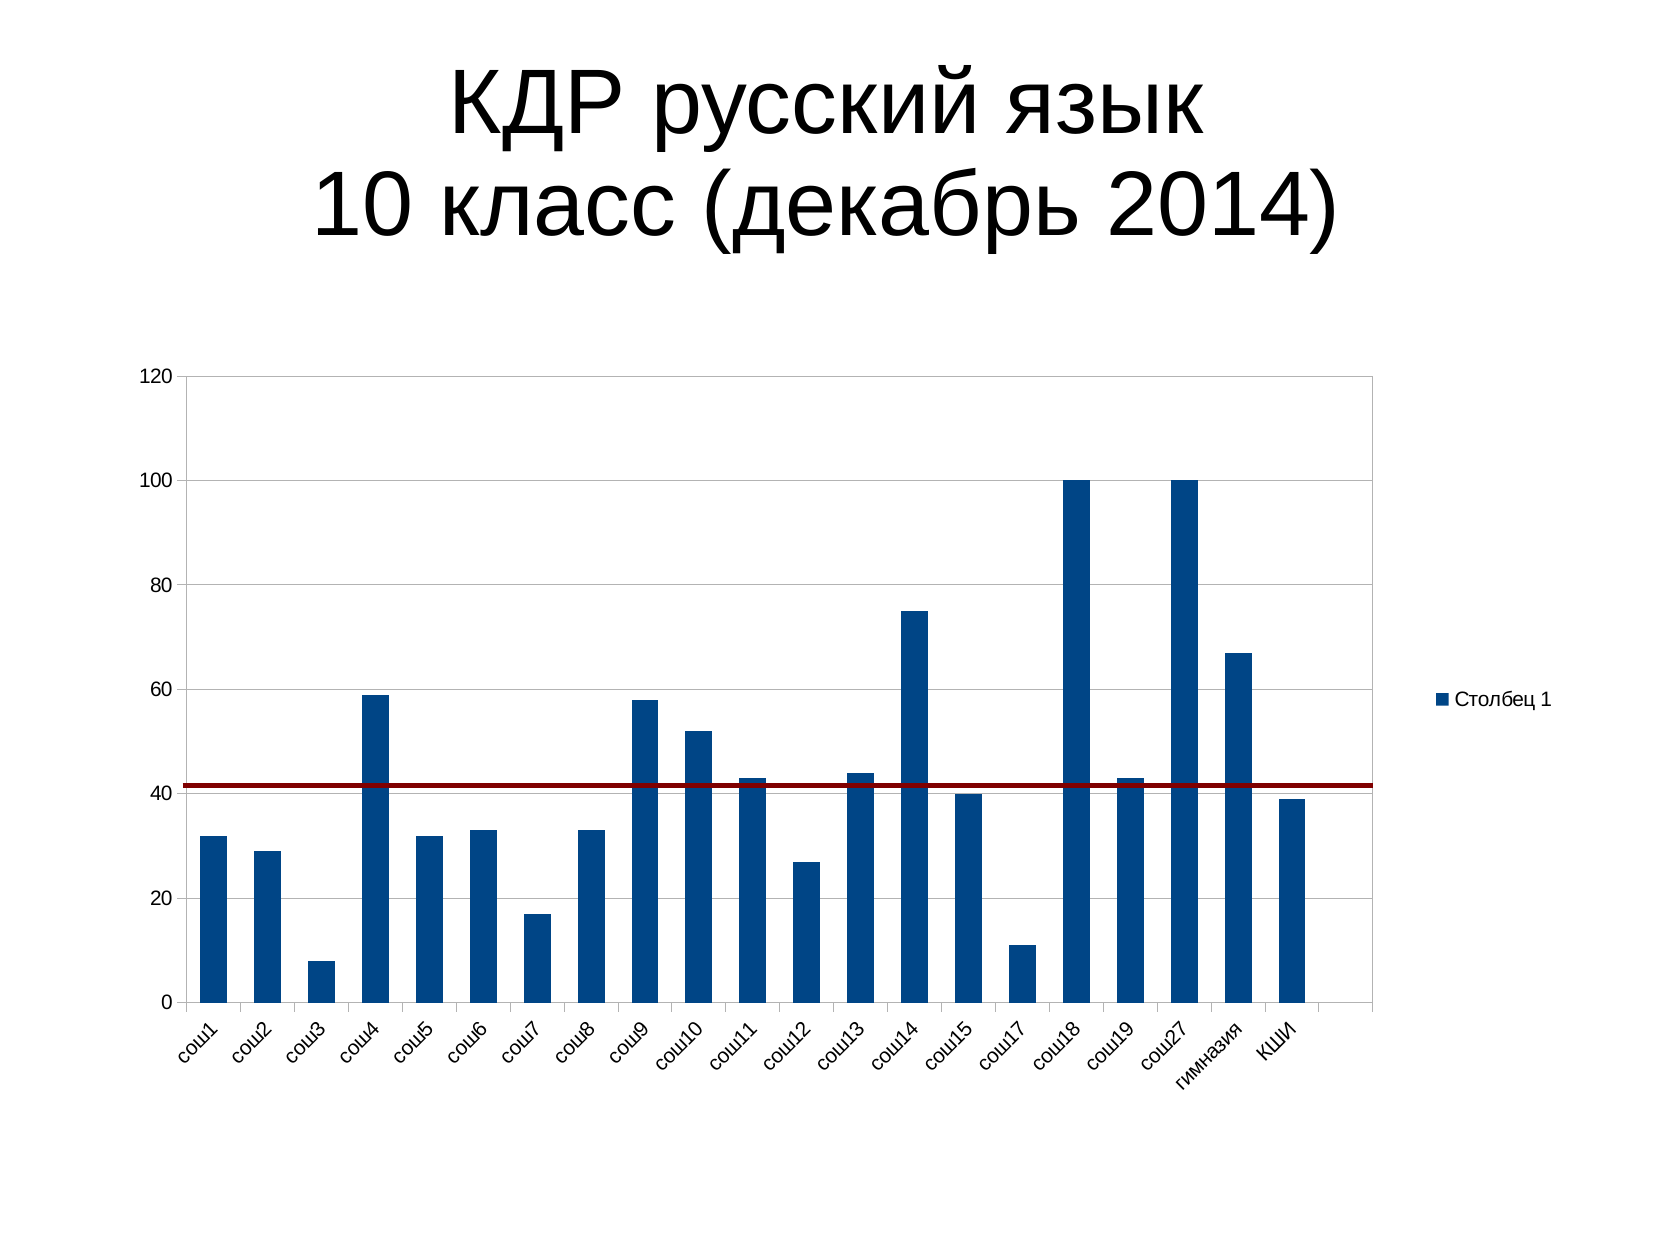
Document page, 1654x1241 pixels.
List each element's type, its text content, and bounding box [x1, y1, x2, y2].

title КДР русский язык 10 класс (декабрь 2014) [82, 49, 1571, 257]
chart [82, 290, 1571, 1109]
